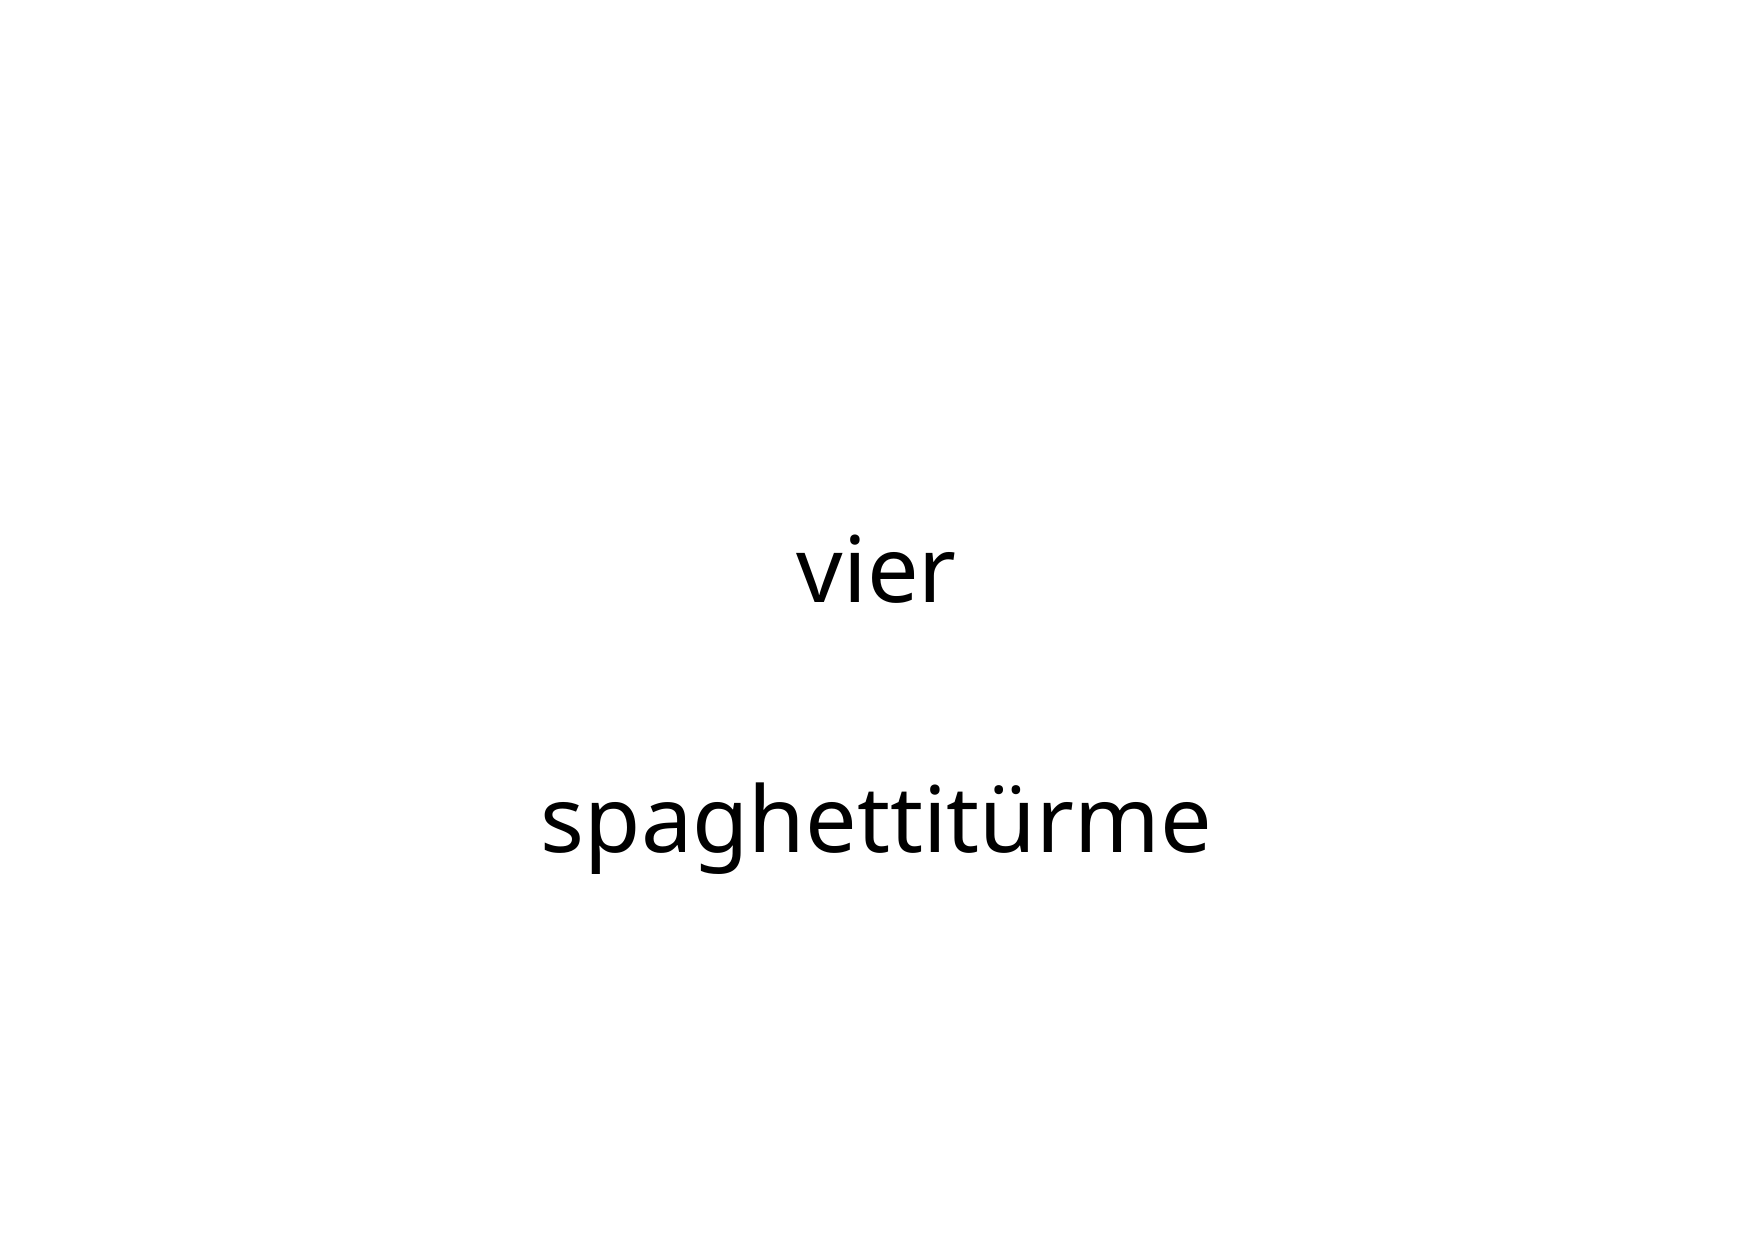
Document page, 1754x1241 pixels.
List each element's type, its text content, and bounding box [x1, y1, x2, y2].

subtitle vier spaghettitürme [140, 321, 1613, 1063]
